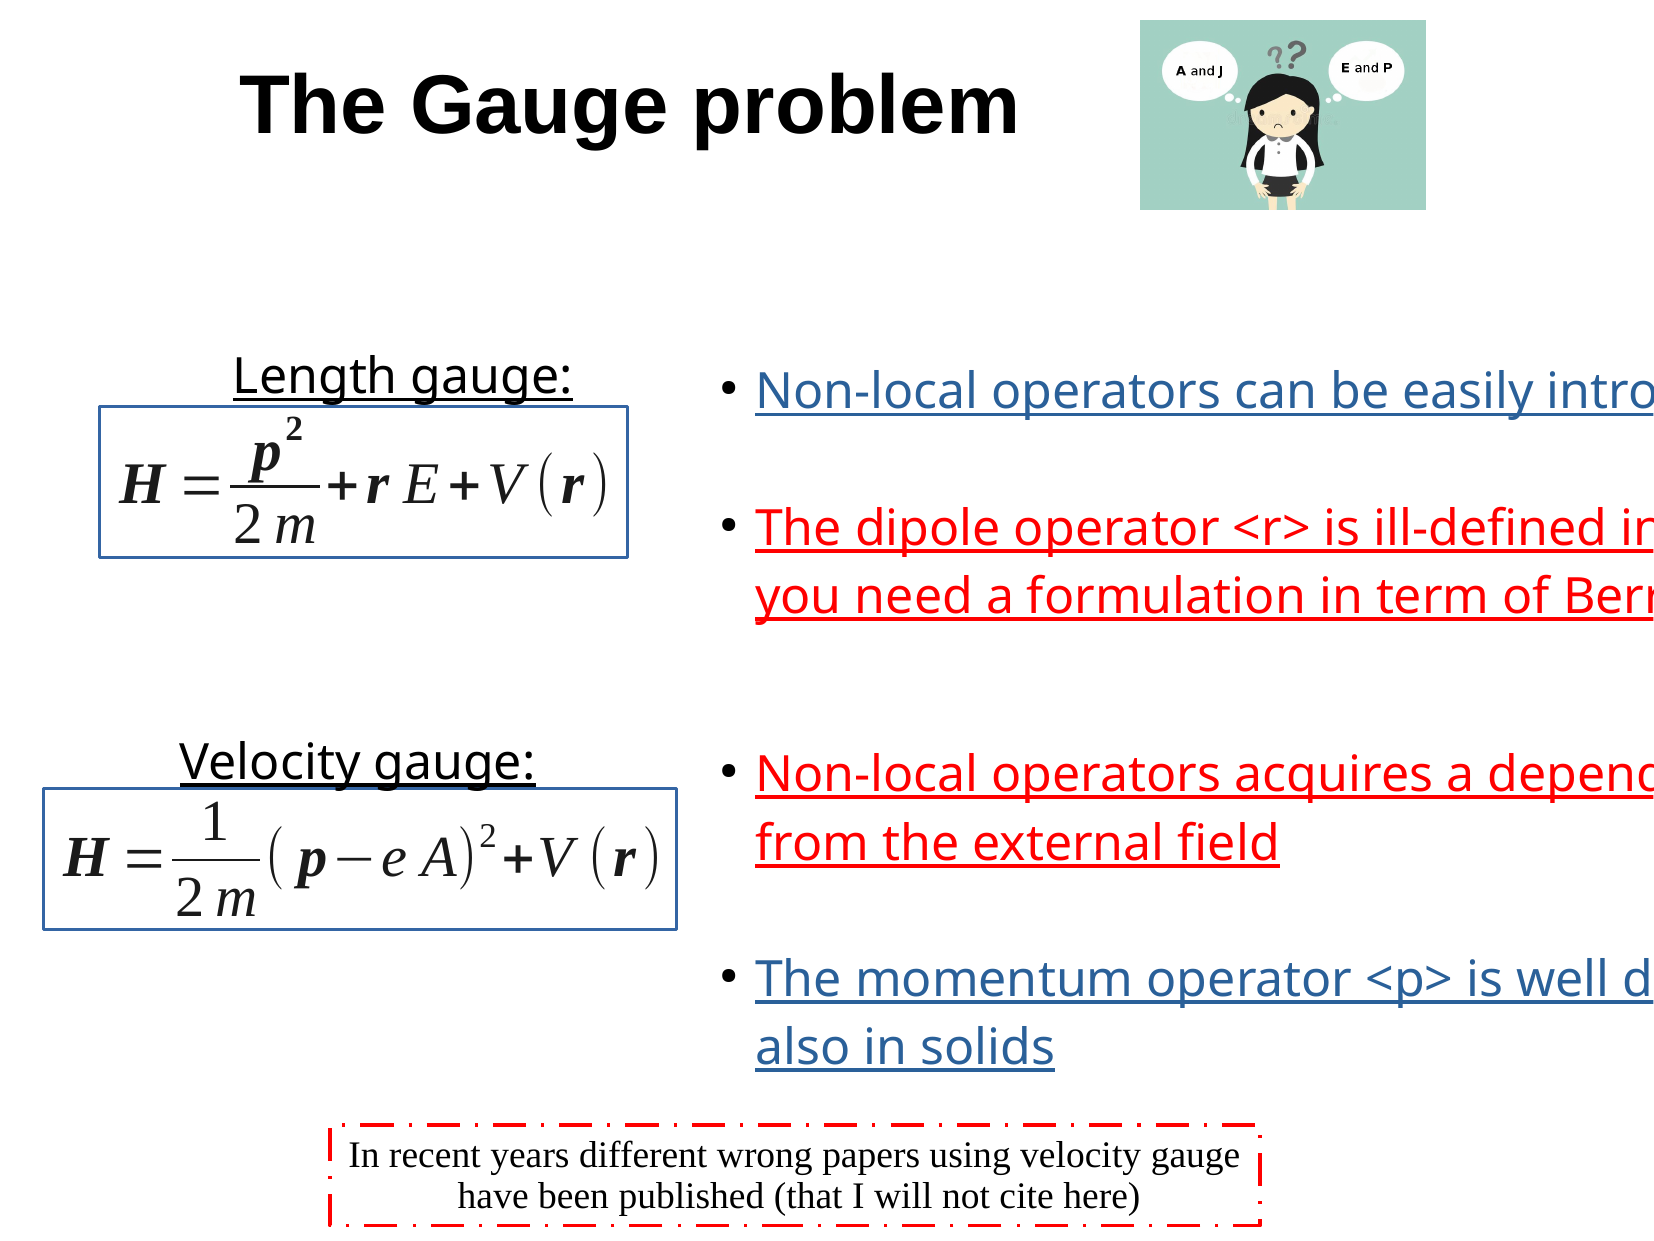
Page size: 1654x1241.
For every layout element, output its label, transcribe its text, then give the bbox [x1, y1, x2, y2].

chart [45, 790, 676, 929]
text_box In recent years different wrong papers using velocity gauge have been published (that I will not cite here) [330, 1125, 1261, 1226]
text_box Non-local operators acquires a dependence from the external field The momentum operator <p> is well defined also in solids [705, 730, 1619, 1080]
picture [1140, 20, 1426, 211]
text_box Non-local operators can be easily introduced The dipole operator <r> is ill-defined in solids you need a formulation in term of Berry-phase [705, 348, 1649, 631]
text_box Length gauge: [218, 332, 537, 415]
chart [101, 407, 627, 557]
title The Gauge problem [150, 30, 1111, 181]
text_box Velocity gauge: [165, 718, 514, 801]
